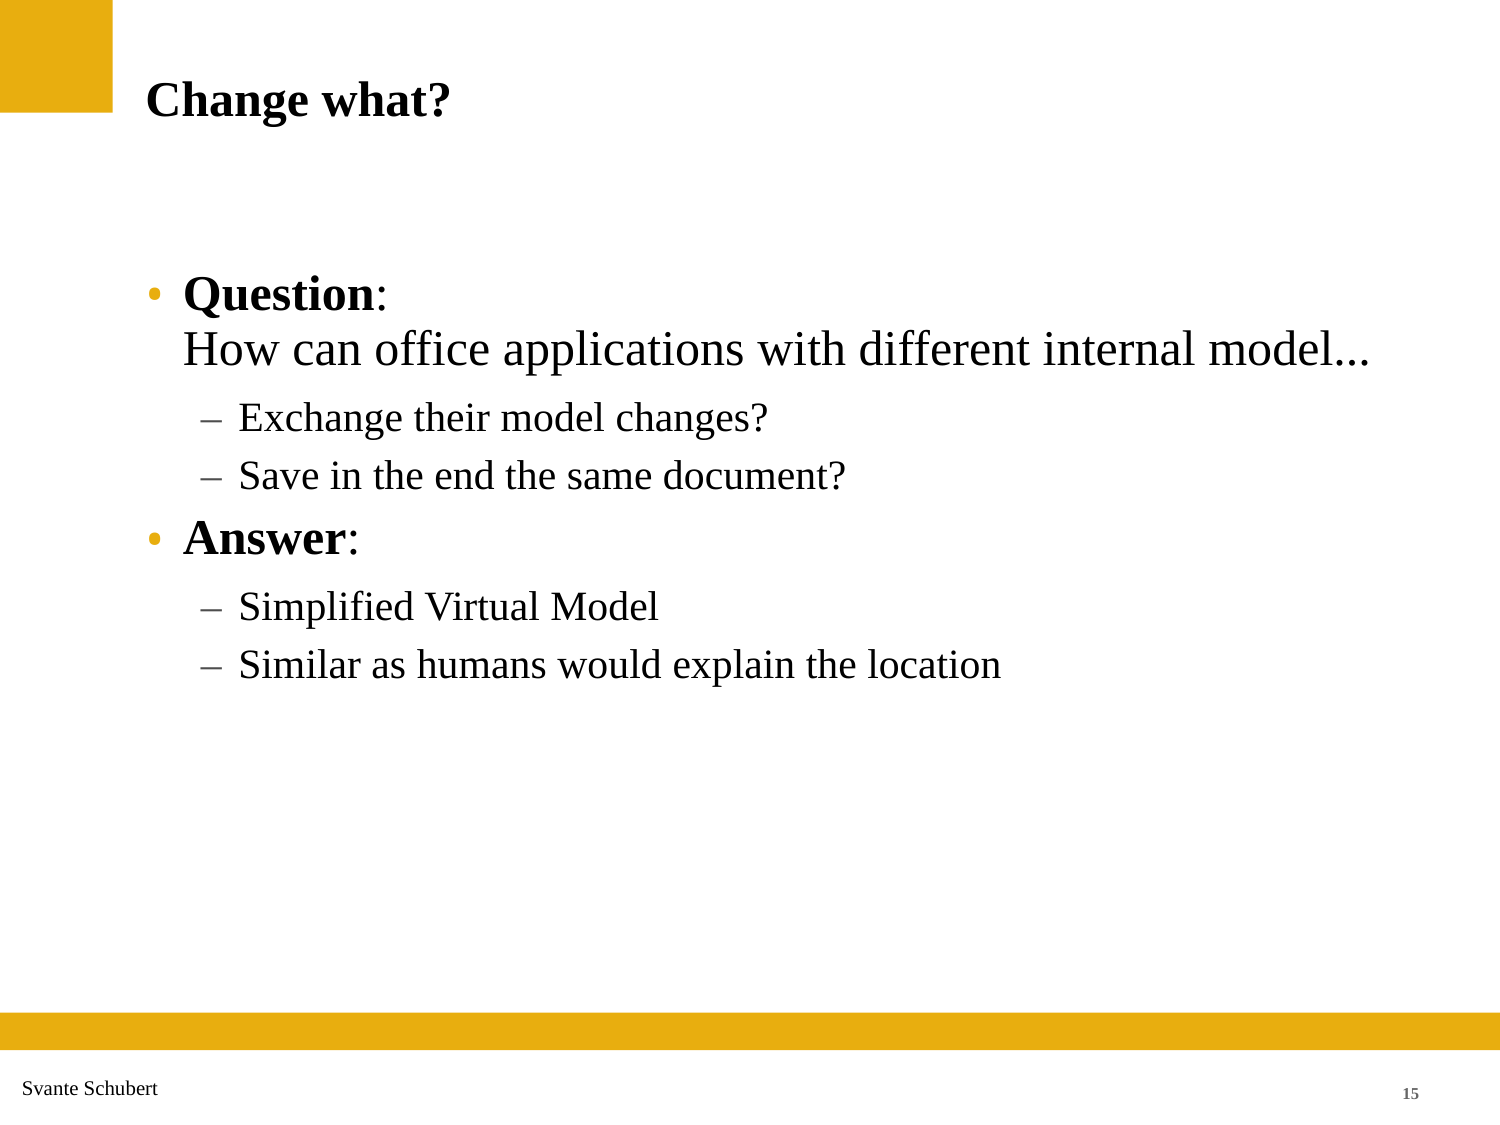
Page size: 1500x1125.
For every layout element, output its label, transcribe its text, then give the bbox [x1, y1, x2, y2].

title Change what? [145, 67, 1388, 219]
list Question: How can office applications with different internal model... Exchange their model changes? Save in the end the same document? Answer: Simplified Virtual Model Similar as humans would explain the location [145, 265, 1423, 1009]
